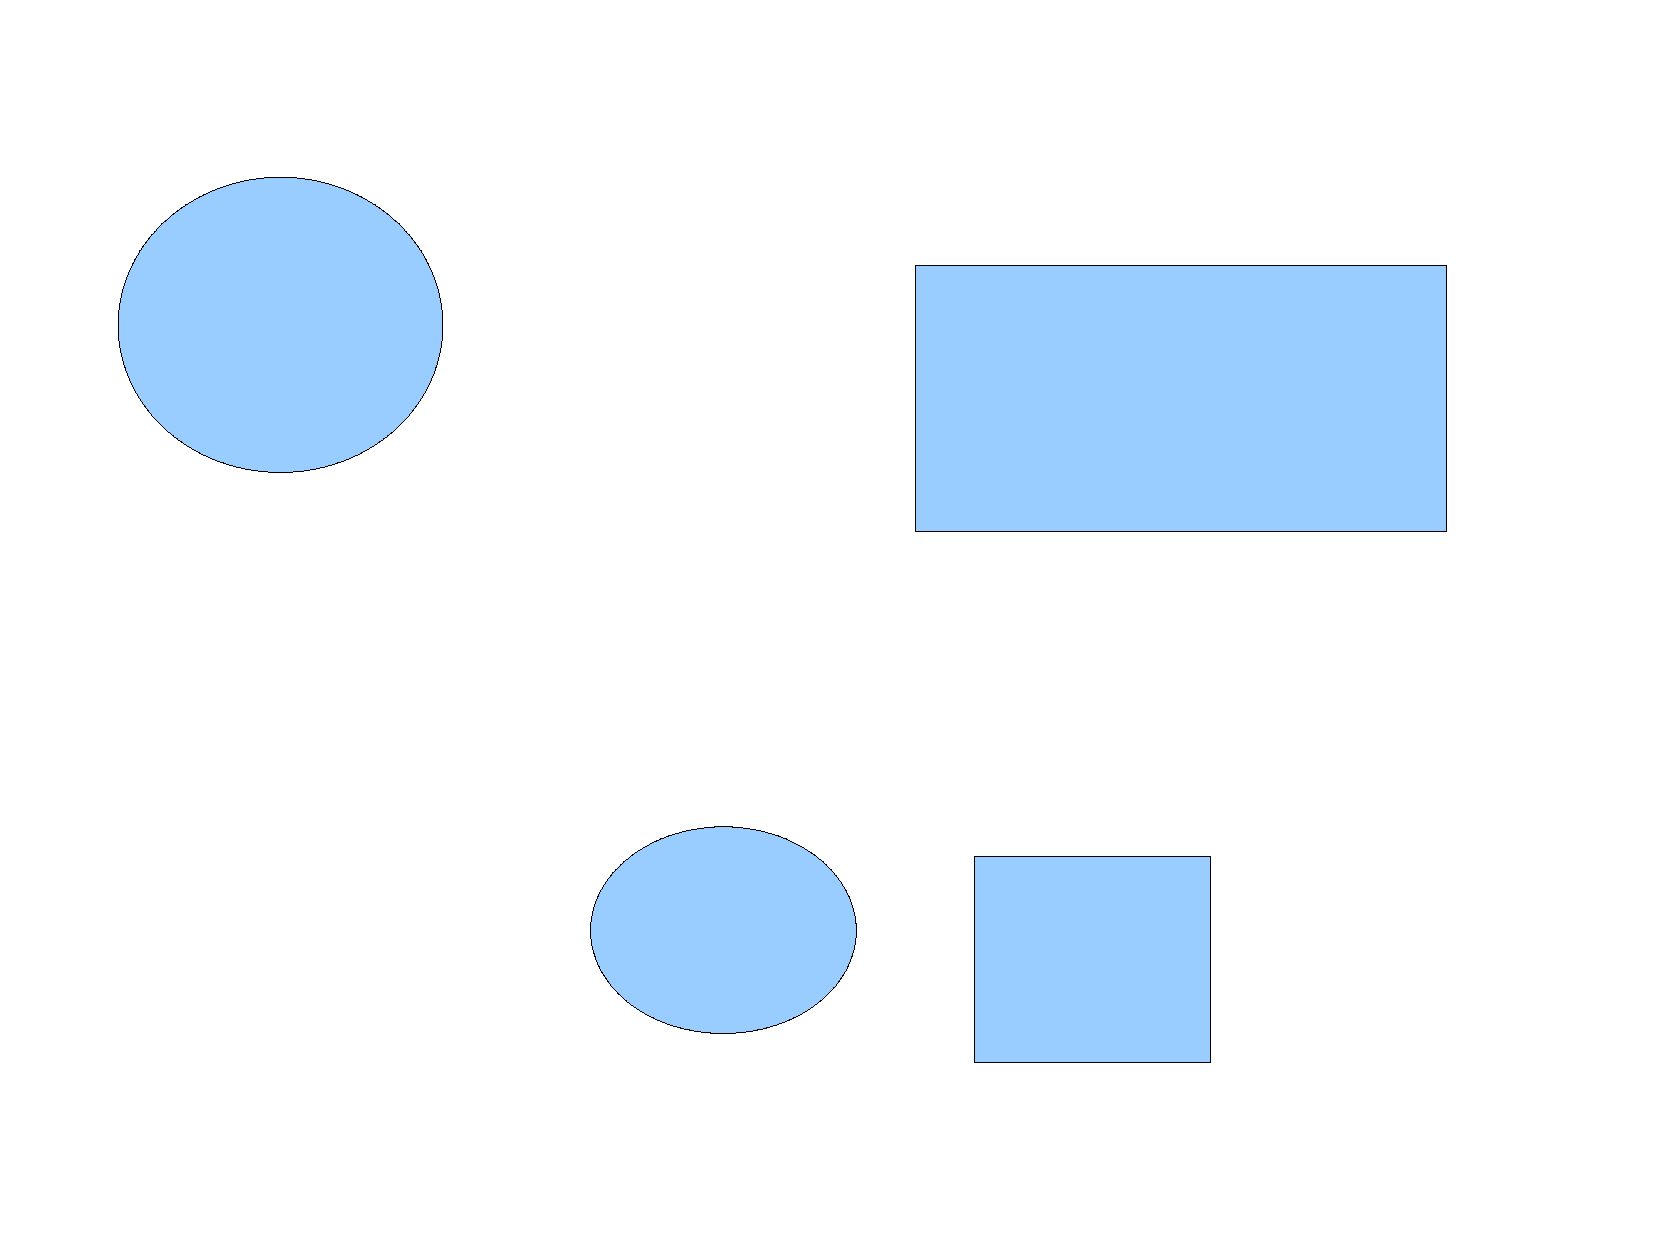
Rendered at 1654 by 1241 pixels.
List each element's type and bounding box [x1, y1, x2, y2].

text_box [590, 826, 857, 1034]
text_box [118, 177, 443, 473]
text_box [974, 856, 1211, 1063]
text_box [915, 265, 1447, 532]
